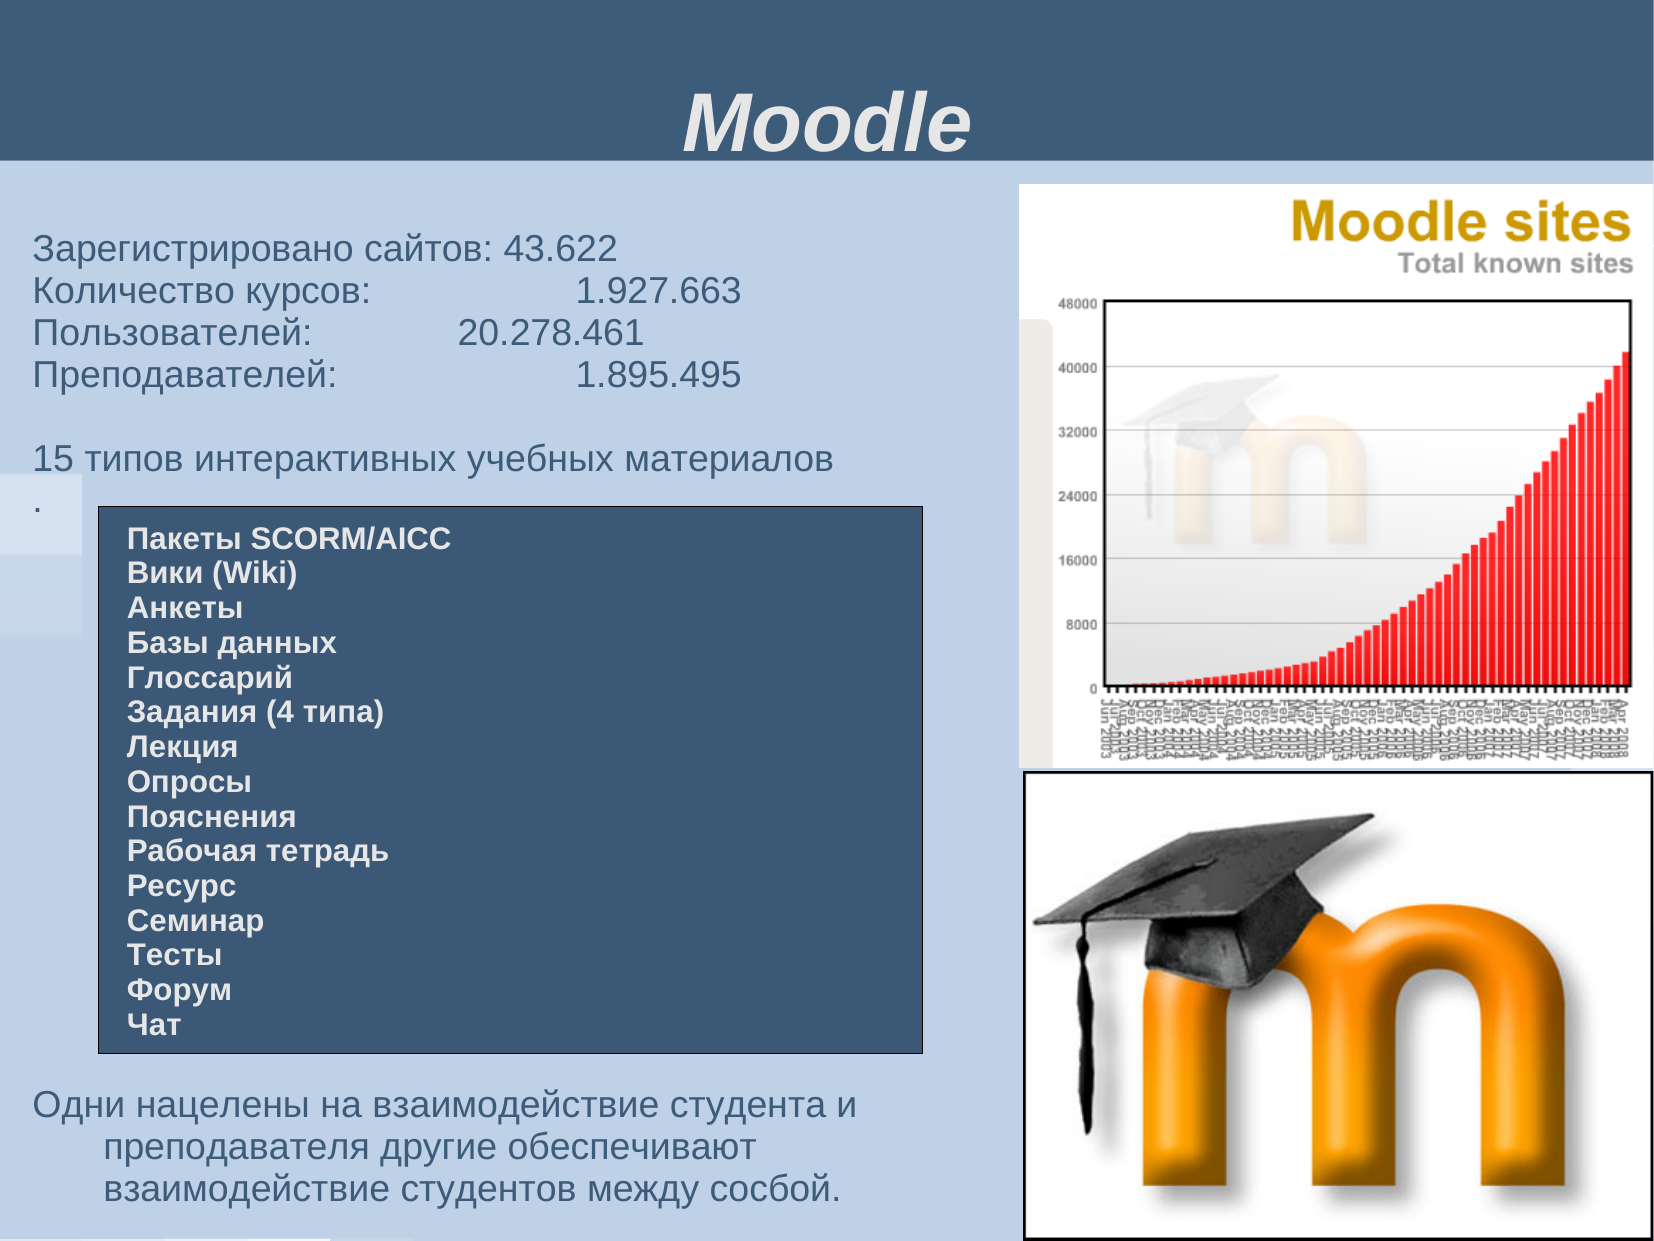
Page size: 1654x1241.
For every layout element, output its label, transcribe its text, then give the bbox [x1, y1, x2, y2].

list Зарегистрировано сайтов: 43.622 Количество курсов: 1.927.663 Пользователей: 20.278.461 Преподавателей: 1.895.495 15 типов интерактивных учебных материалов . Пакеты SCORM/AICC Вики (Wiki) Анкеты Базы данных Глоссарий Задания (4 типа) Лекция Опросы Пояснения Рабочая тетрадь Ресурс Семинар Тесты Форум Чат Одни нацелены на взаимодействие студента и преподавателя другие обеспечивают взаимодействие студентов между сосбой. [20, 227, 931, 1213]
picture [0, 0, 1654, 1241]
title Moodle [121, 19, 1534, 227]
